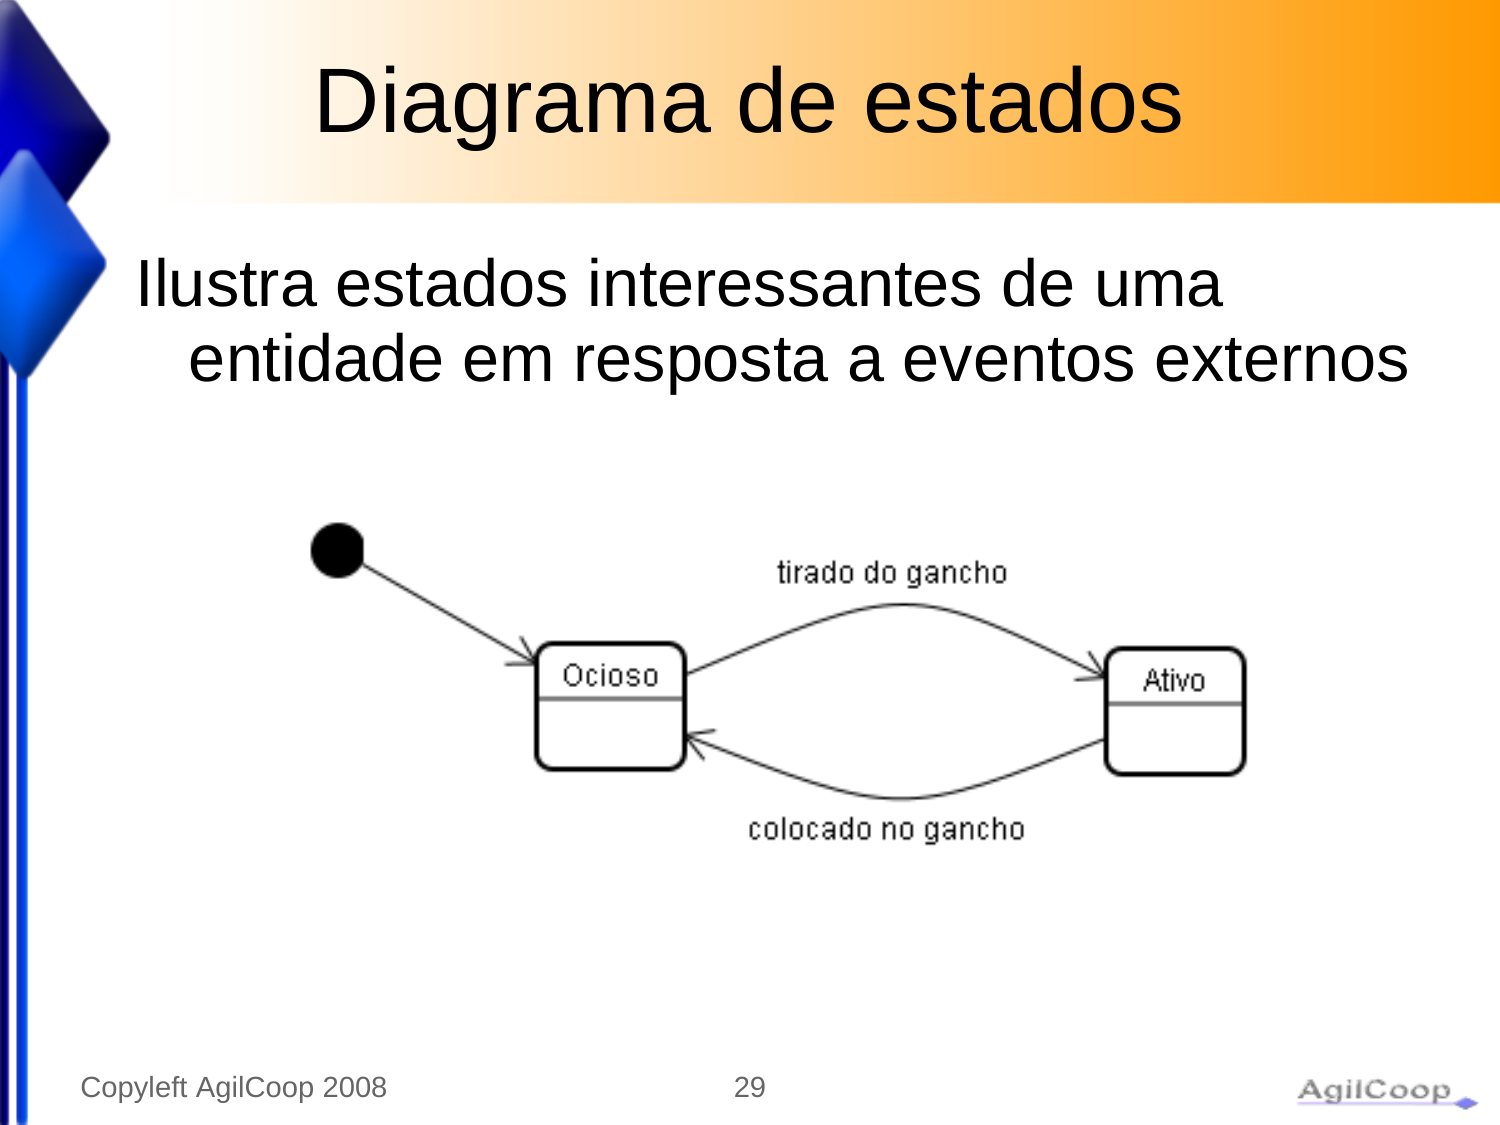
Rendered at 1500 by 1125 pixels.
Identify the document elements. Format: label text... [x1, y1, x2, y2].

picture [0, 0, 1500, 1125]
list Ilustra estados interessantes de uma entidade em resposta a eventos externos [118, 246, 1477, 1004]
title Diagrama de estados [75, 7, 1425, 196]
